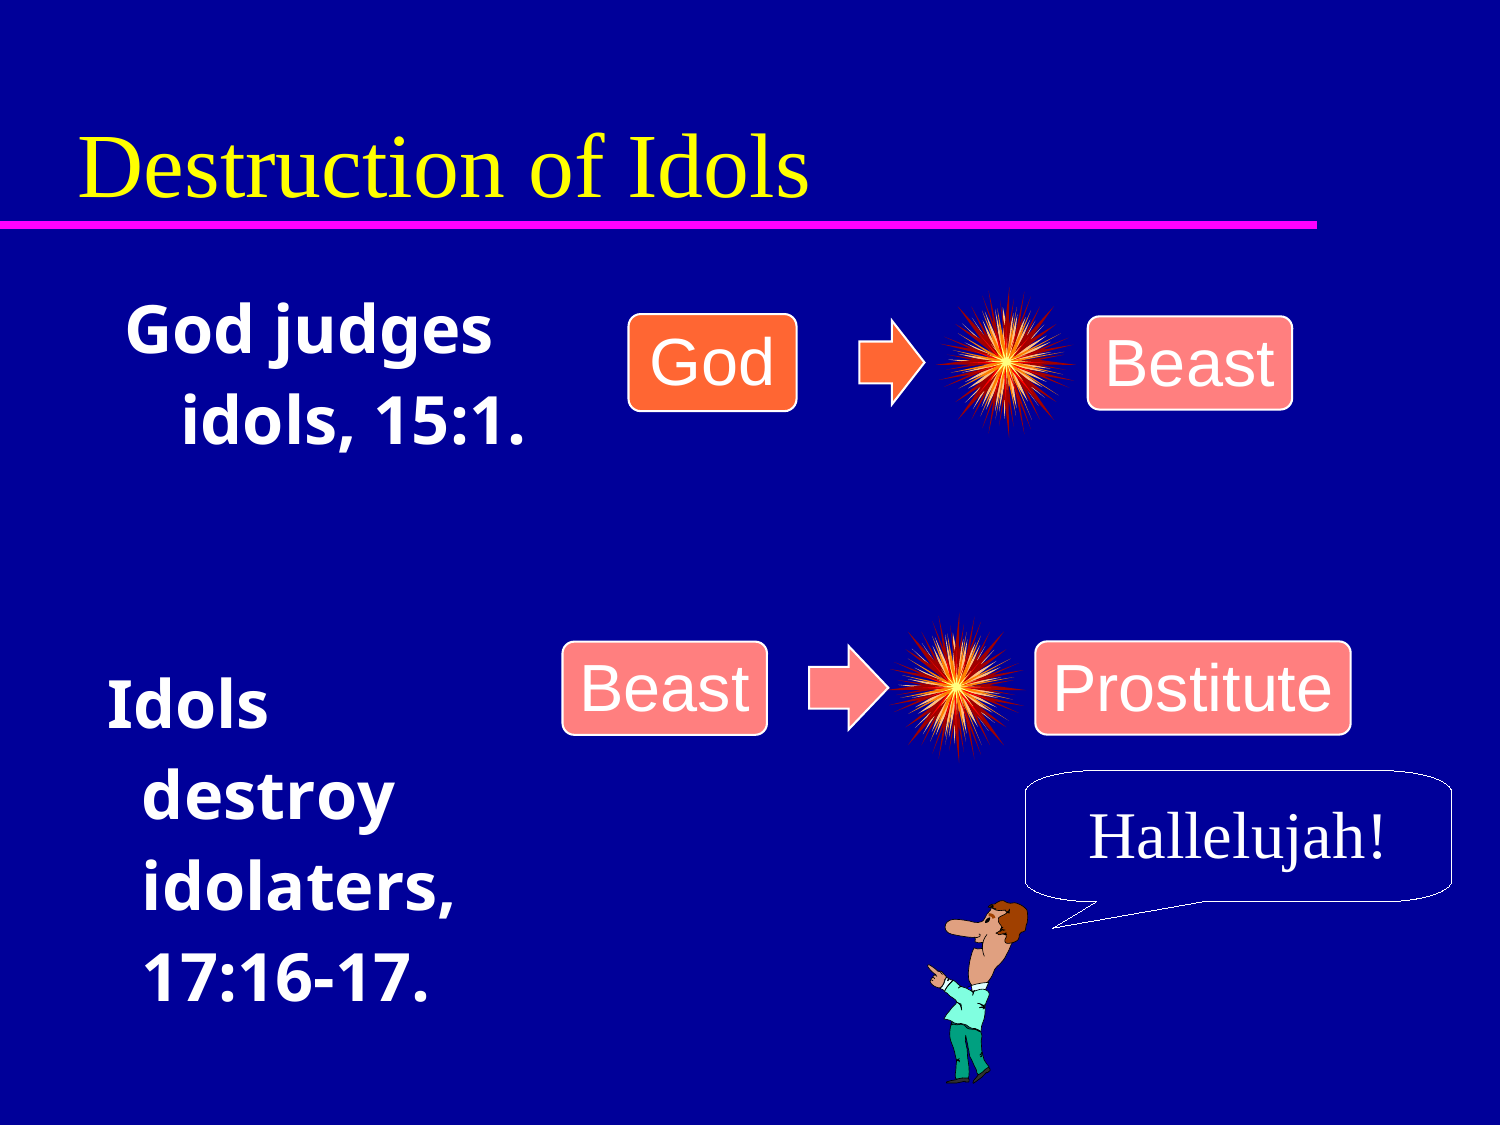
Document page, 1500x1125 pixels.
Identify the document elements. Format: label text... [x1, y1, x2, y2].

text_box Beast [562, 641, 767, 735]
text_box [809, 612, 1027, 764]
title Destruction of Idols [62, 43, 1338, 225]
text_box Beast [1087, 316, 1293, 410]
text_box [935, 287, 1076, 439]
text_box Hallelujah! [1025, 770, 1452, 929]
text_box Idols destroy idolaters, 17:16-17. [75, 649, 538, 1029]
list God judges idols, 15:1. [109, 274, 566, 663]
text_box Prostitute [1035, 641, 1351, 735]
text_box [859, 320, 925, 405]
picture [923, 897, 1032, 1088]
text_box God [628, 314, 797, 412]
